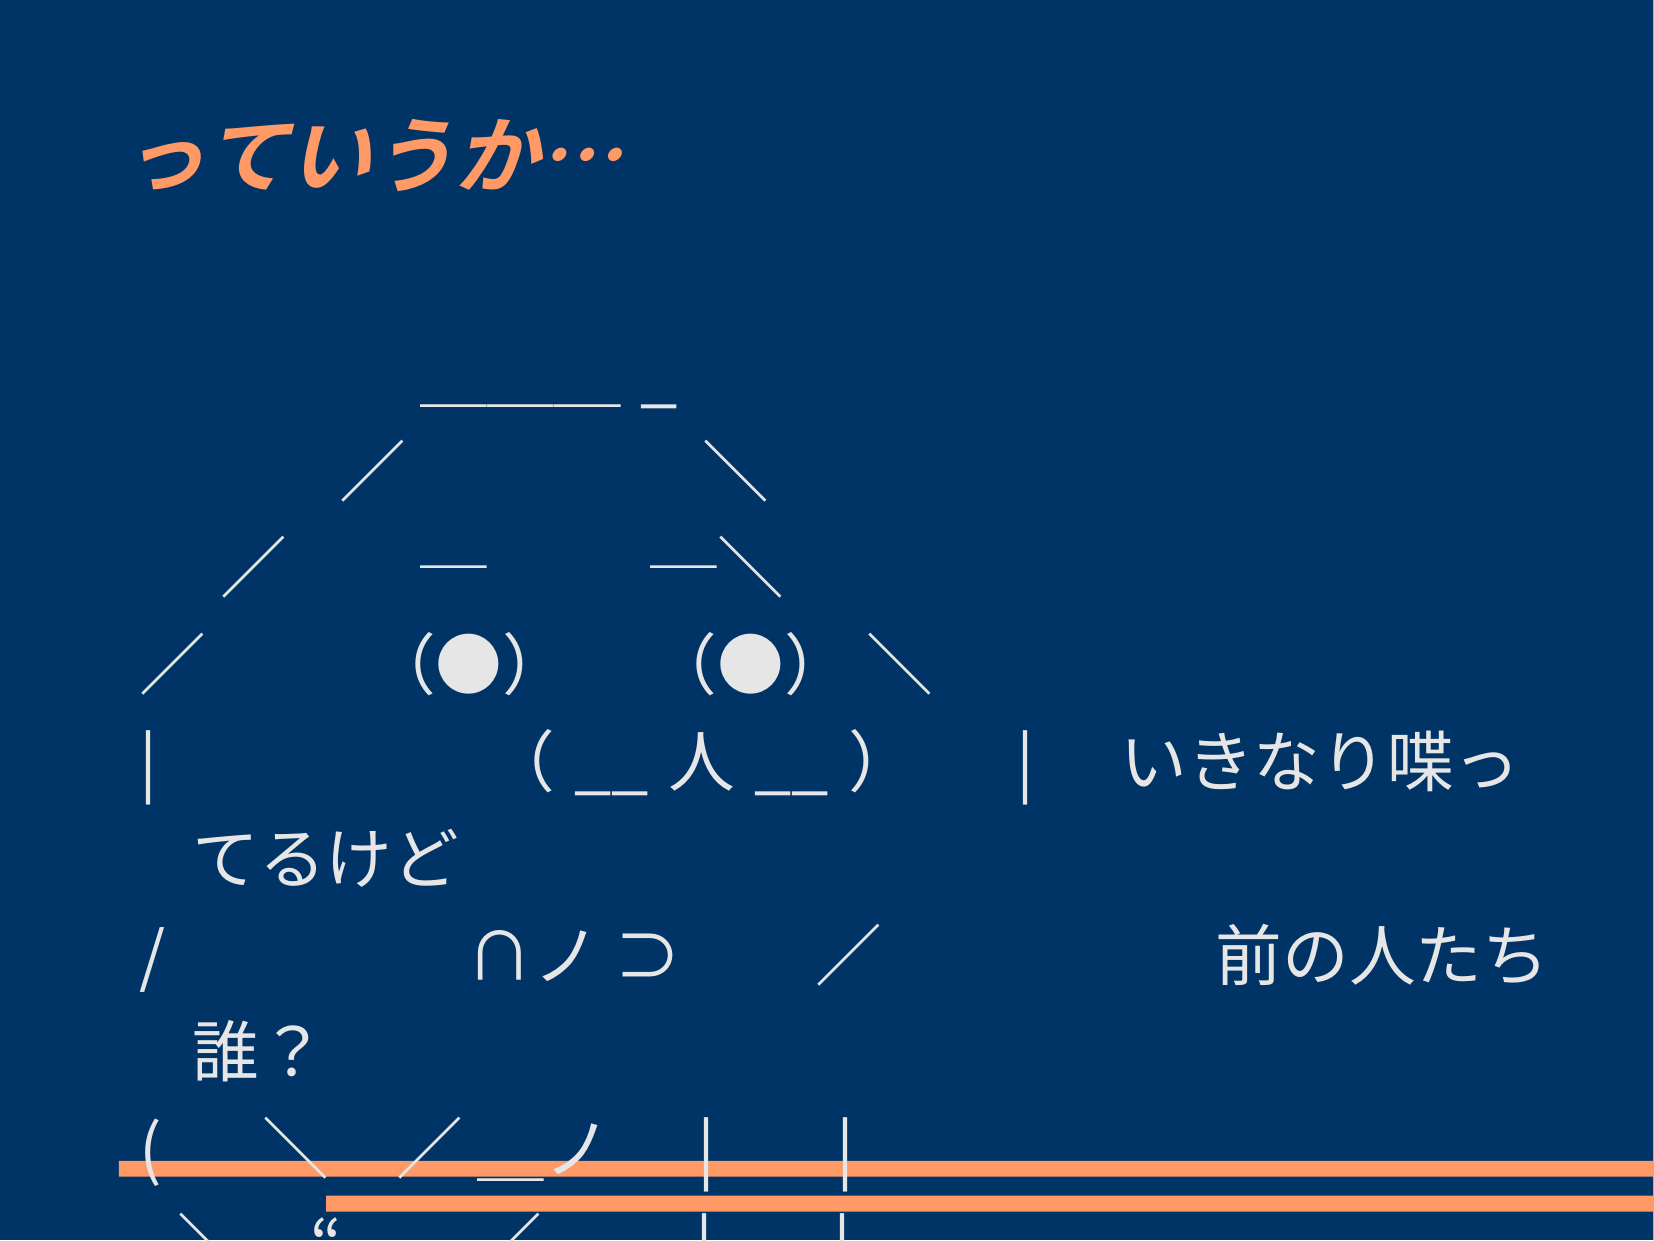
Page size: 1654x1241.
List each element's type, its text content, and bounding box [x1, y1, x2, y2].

title っていうか… [121, 46, 1534, 254]
list ＿＿＿_ ／ ＼ ／ ─ ─＼ ／ （●） （●） ＼ | （__人__） | いきなり喋ってるけど / ∩ノ ⊃ ／ 前の人たち誰？ ( ＼ ／ ＿ノ | | .＼ “ ／＿＿| | ＼ ／＿＿＿ ／ [121, 322, 1561, 1132]
